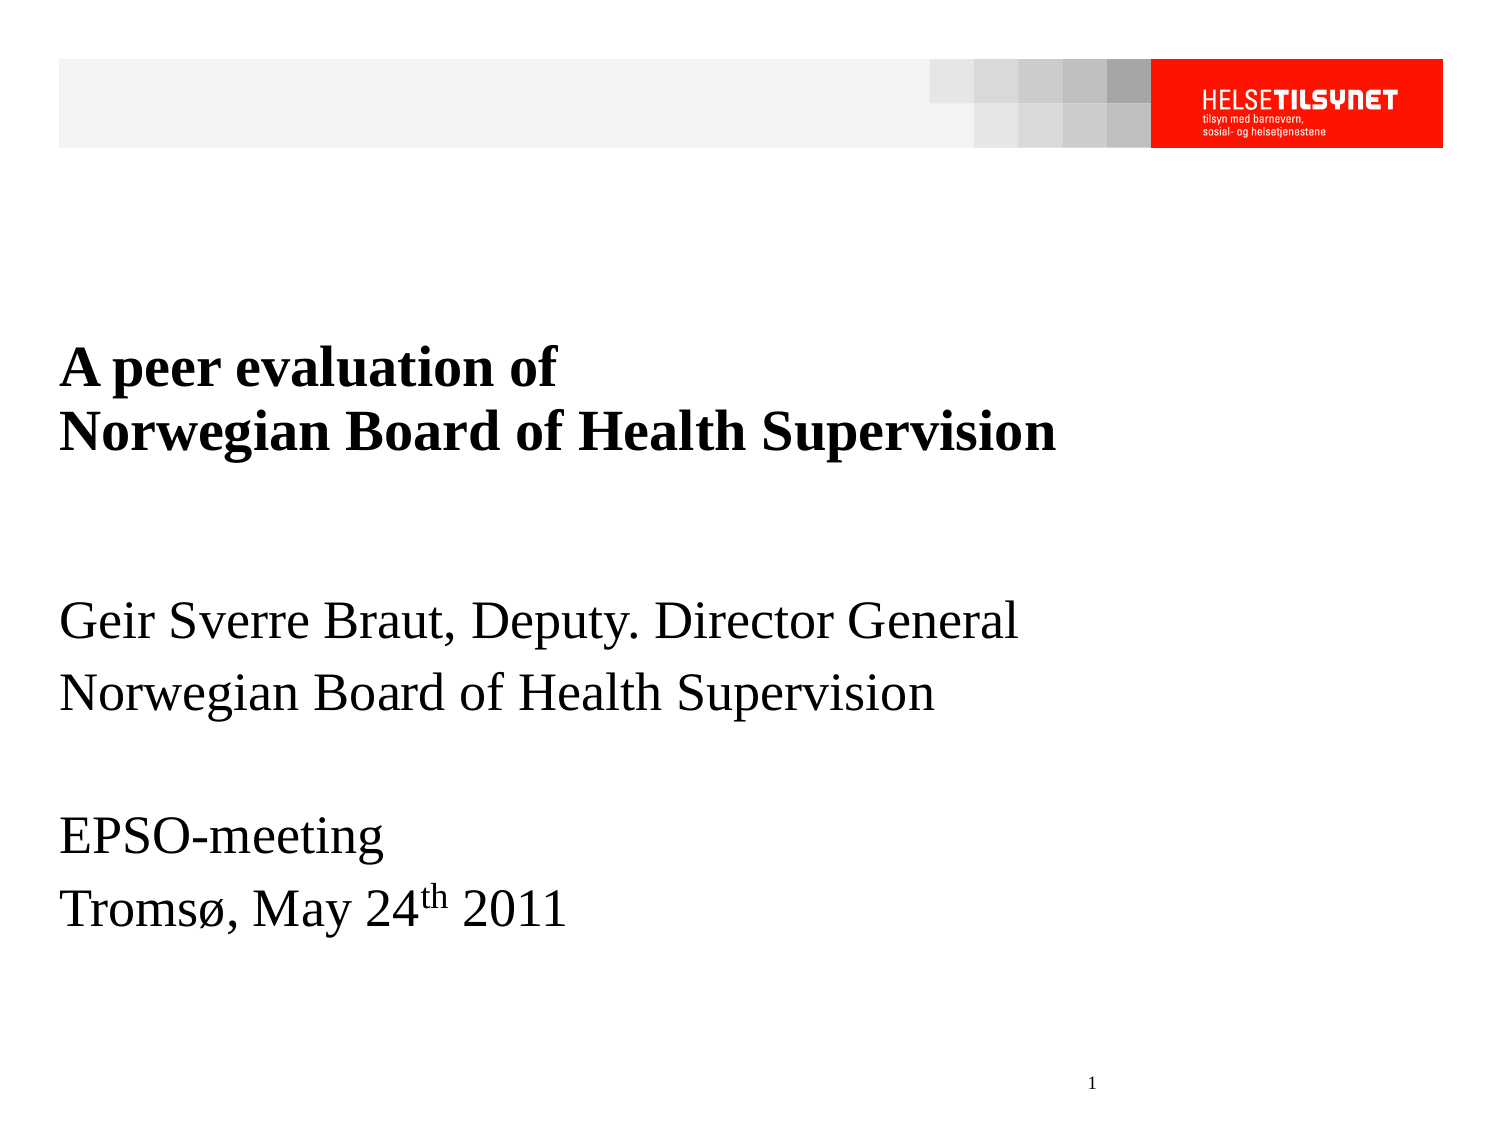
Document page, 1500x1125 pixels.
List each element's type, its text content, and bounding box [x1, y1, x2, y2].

text_box A peer evaluation of Norwegian Board of Health Supervision [59, 334, 1441, 493]
text_box Geir Sverre Braut, Deputy. Director General Norwegian Board of Health Supervision EPSO-meeting Tromsø, May 24th 2011 [59, 590, 1441, 1063]
